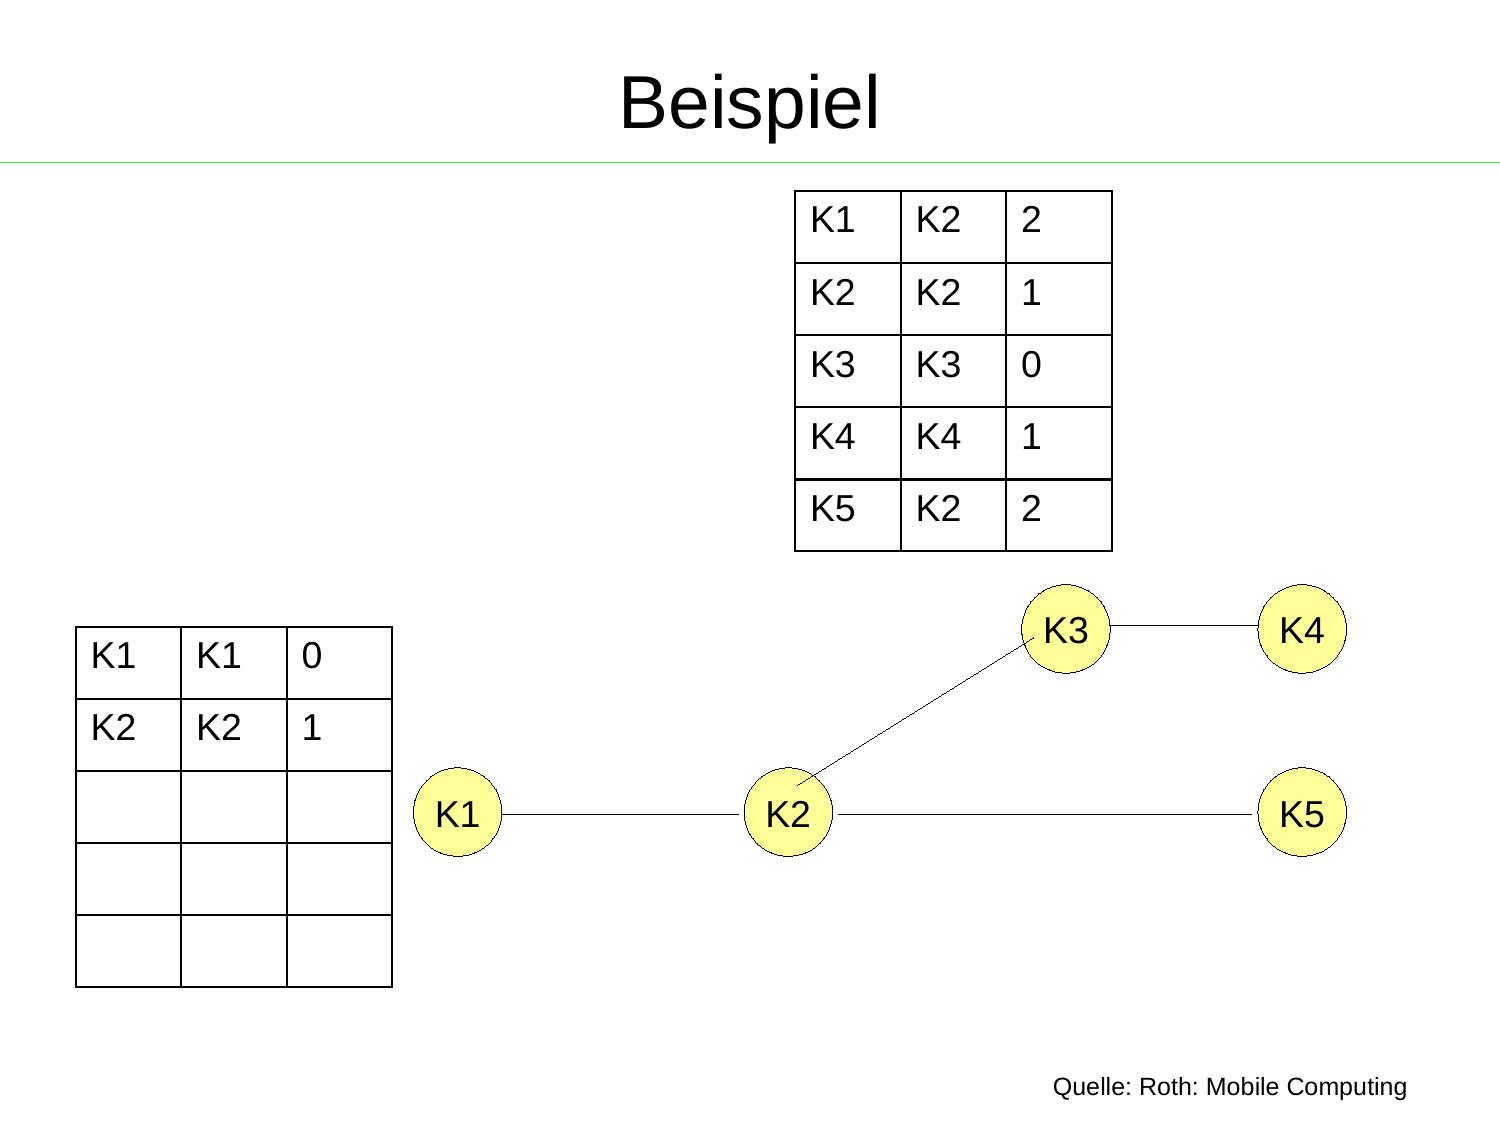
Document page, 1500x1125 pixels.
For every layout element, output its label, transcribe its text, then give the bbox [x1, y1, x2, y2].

table_cell [182, 772, 286, 842]
table_cell K2 [77, 700, 180, 770]
table_header K1 [77, 628, 180, 698]
table_cell K2 [902, 481, 1005, 550]
text_box K5 [1257, 767, 1347, 857]
table_header K1 [182, 628, 286, 698]
table_cell 1 [288, 700, 391, 770]
table_cell [77, 916, 180, 986]
text_box K1 [413, 767, 502, 857]
table_cell 0 [1007, 336, 1111, 406]
text_box K3 [1021, 584, 1111, 674]
table_cell 2 [1007, 481, 1111, 550]
table_cell [288, 772, 391, 842]
text_box K2 [744, 767, 833, 857]
text_box Quelle: Roth: Mobile Computing [1038, 1062, 1424, 1108]
table_cell K3 [796, 336, 900, 406]
table_cell K4 [902, 408, 1005, 478]
text_box K4 [1257, 584, 1347, 674]
title Beispiel [75, 49, 1426, 156]
table_cell [288, 844, 391, 914]
table_cell [77, 772, 180, 842]
table_header K1 [796, 192, 900, 262]
table_cell K2 [796, 264, 900, 334]
table_cell [77, 844, 180, 914]
table_cell K5 [796, 481, 900, 550]
table_header K2 [902, 192, 1005, 262]
table_cell K2 [902, 264, 1005, 334]
table_cell K4 [796, 408, 900, 478]
table_cell [182, 916, 286, 986]
table_cell 1 [1007, 408, 1111, 478]
table_cell [288, 916, 391, 986]
table_header 2 [1007, 192, 1111, 262]
table_cell 1 [1007, 264, 1111, 334]
table_cell [182, 844, 286, 914]
table_header 0 [288, 628, 391, 698]
table_cell K3 [902, 336, 1005, 406]
table_cell K2 [182, 700, 286, 770]
